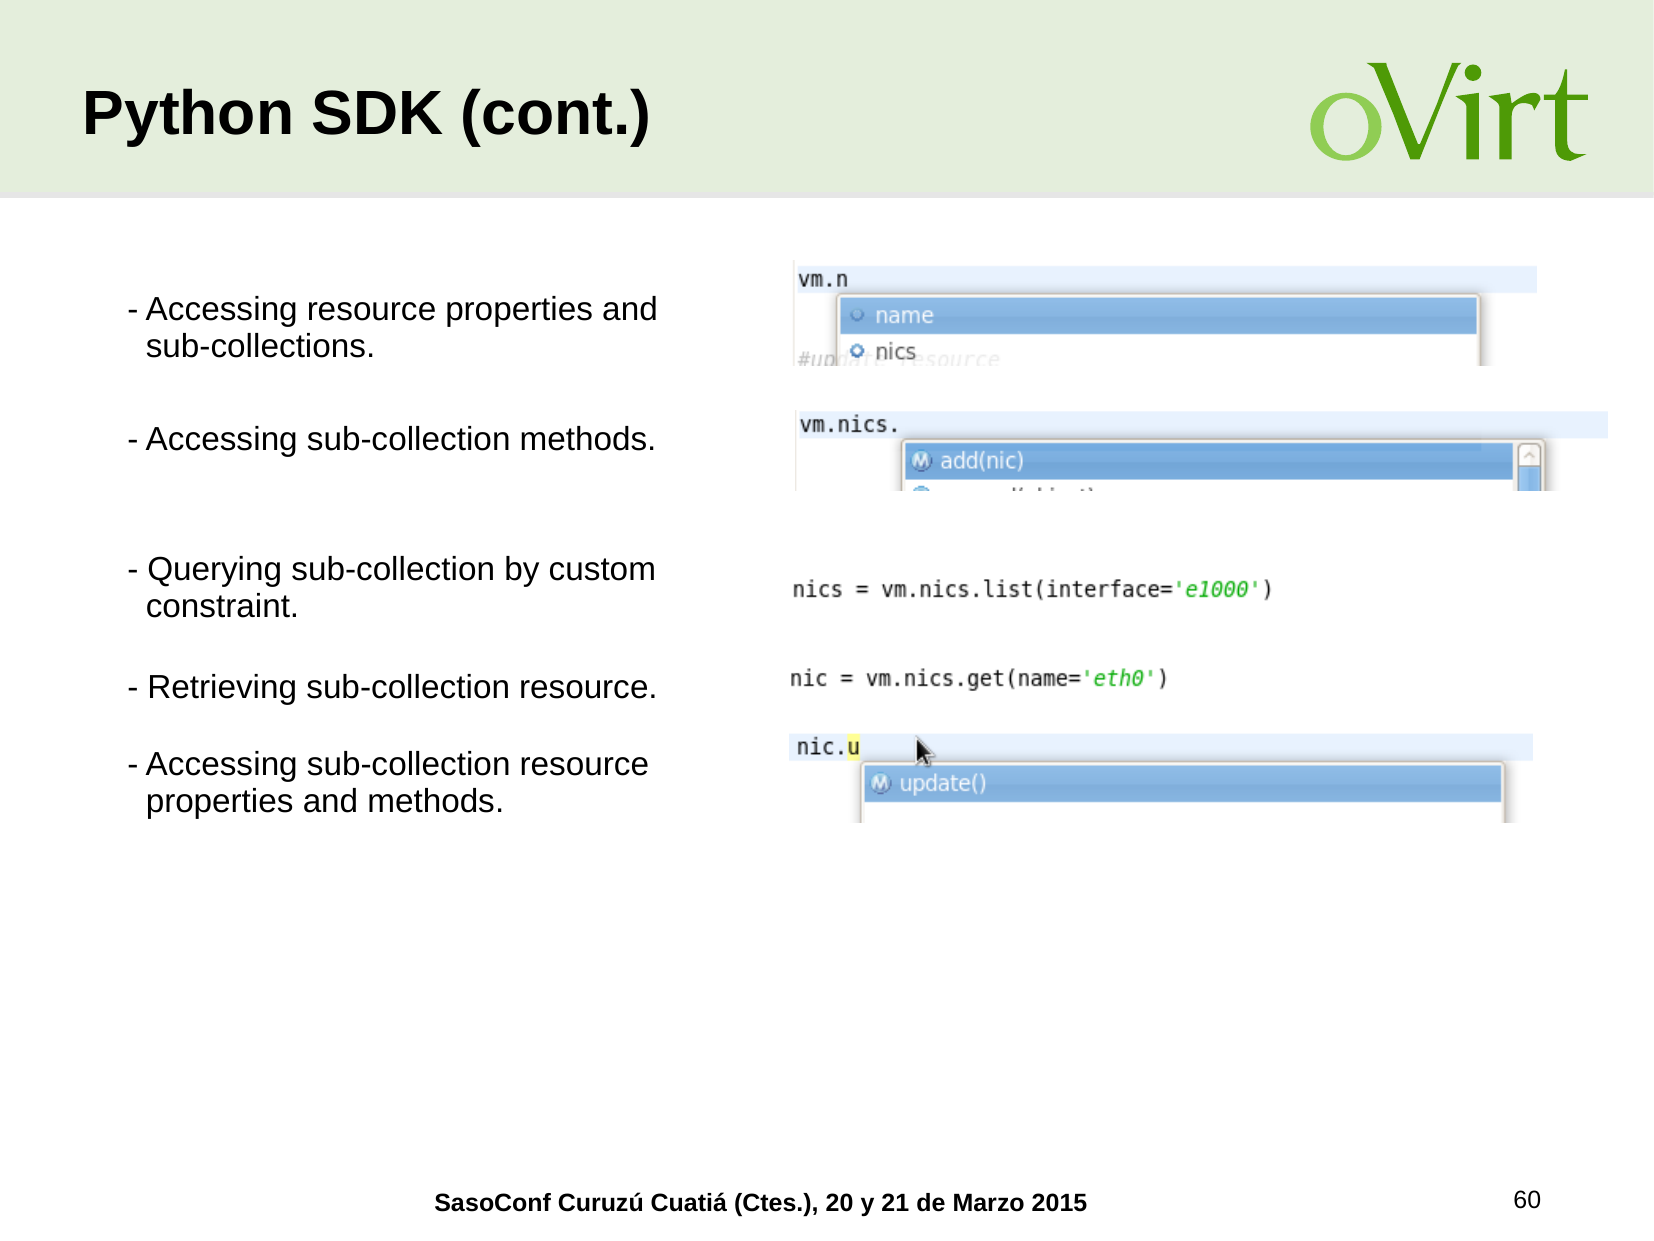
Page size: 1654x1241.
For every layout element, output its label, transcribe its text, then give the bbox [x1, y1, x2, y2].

text_box - Retrieving sub-collection resource. [112, 661, 713, 714]
text_box - Accessing resource properties and sub-collections. [112, 283, 713, 373]
text_box - Querying sub-collection by custom constraint. [112, 543, 676, 633]
picture [788, 559, 1276, 618]
picture [795, 410, 1608, 491]
picture [787, 260, 1537, 367]
picture [760, 637, 1533, 823]
title Python SDK (cont.) [82, 37, 1571, 188]
text_box - Accessing sub-collection resource properties and methods. [112, 738, 713, 828]
text_box - Accessing sub-collection methods. [112, 413, 713, 466]
